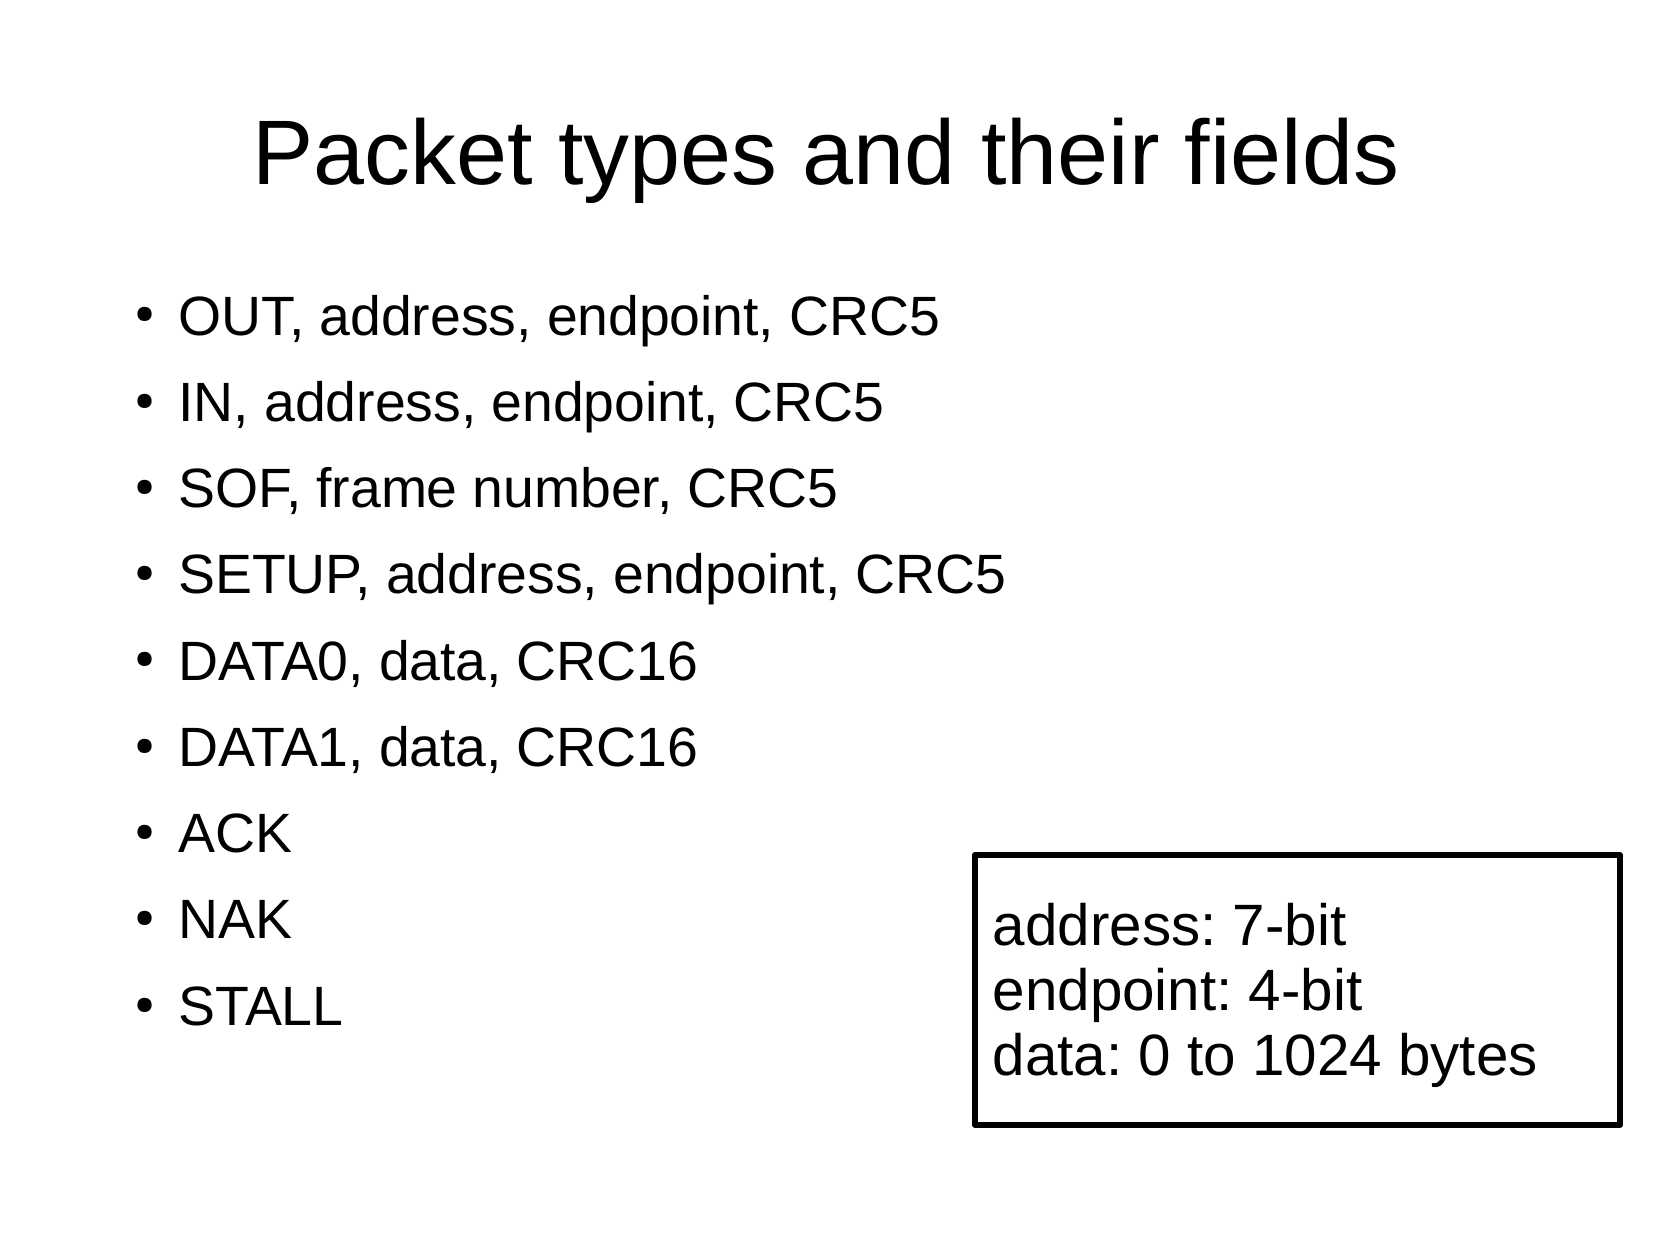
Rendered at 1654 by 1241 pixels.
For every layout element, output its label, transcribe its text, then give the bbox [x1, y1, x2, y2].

text_box address: 7-bit endpoint: 4-bit data: 0 to 1024 bytes [975, 855, 1621, 1126]
title Packet types and their fields [82, 49, 1571, 257]
list OUT, address, endpoint, CRC5 IN, address, endpoint, CRC5 SOF, frame number, CRC5 SETUP, address, endpoint, CRC5 DATA0, data, CRC16 DATA1, data, CRC16 ACK NAK STALL [120, 285, 1201, 1045]
